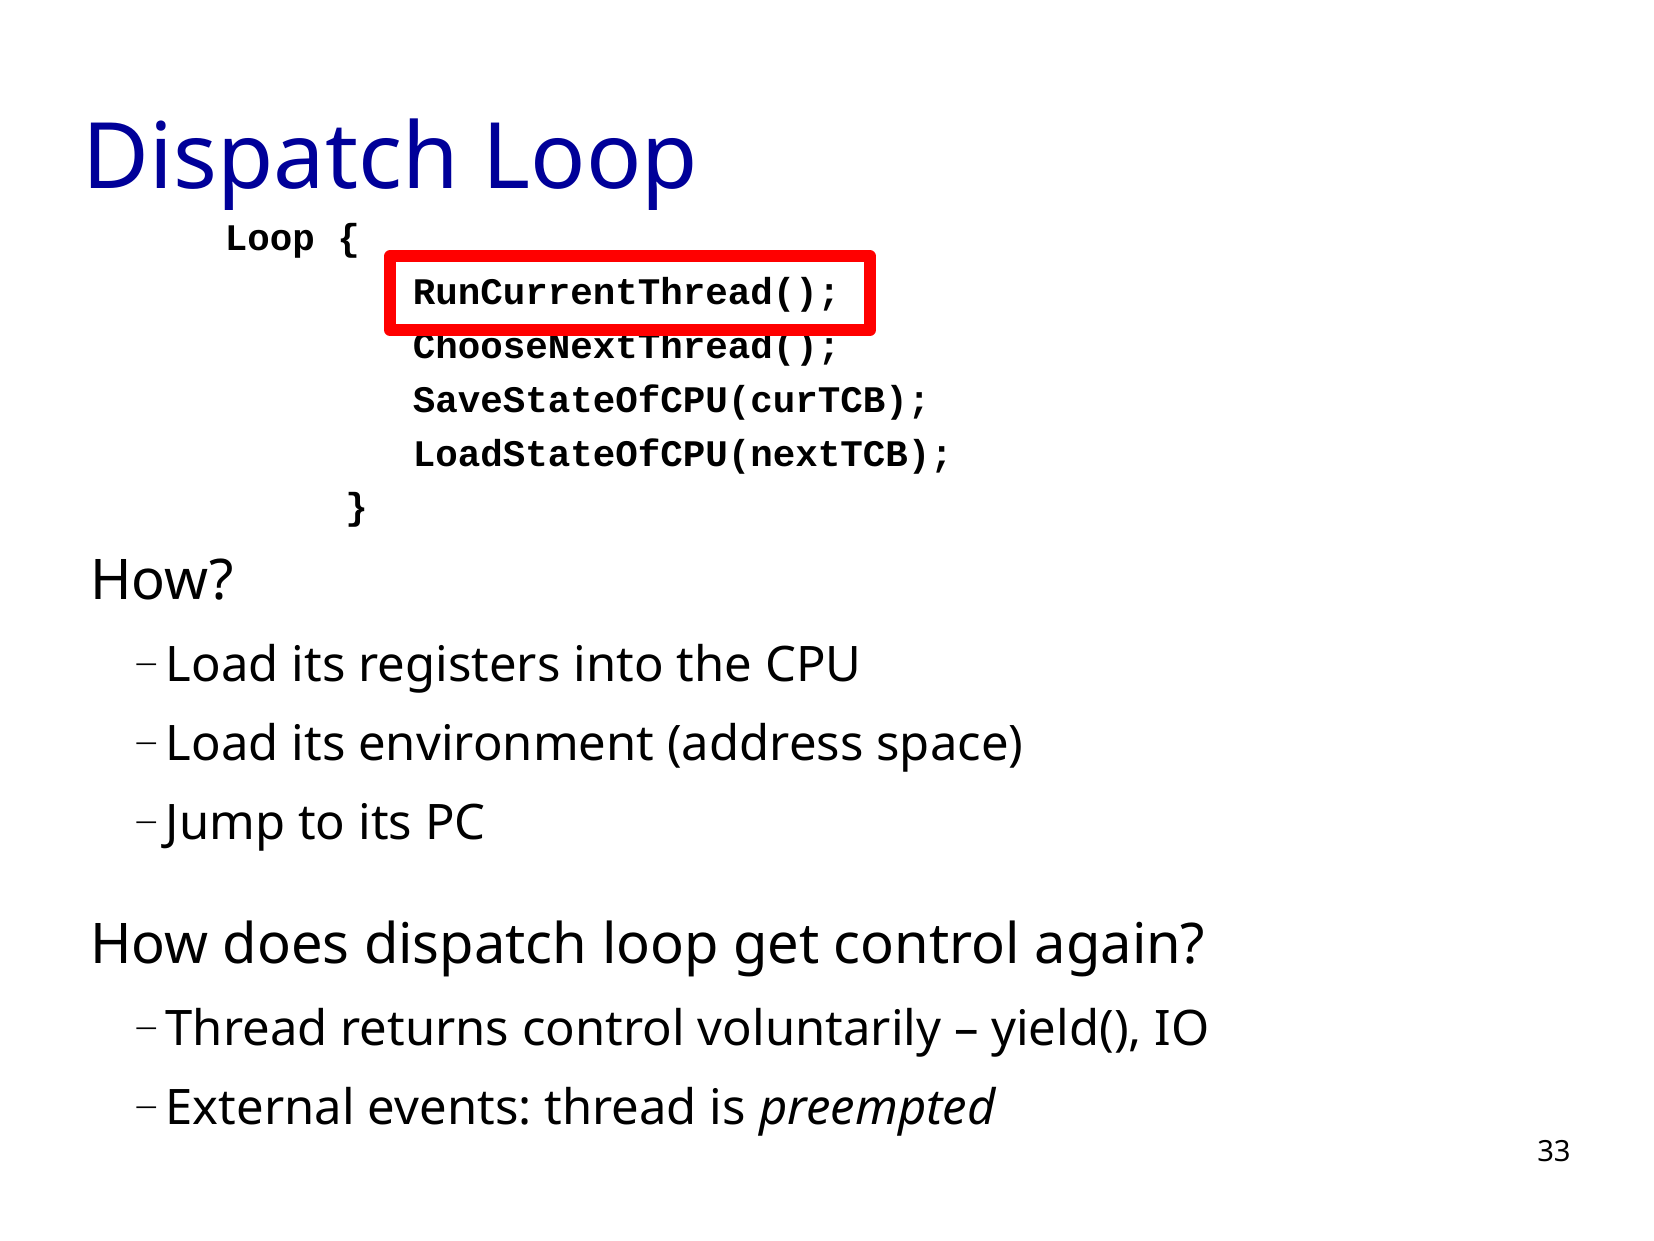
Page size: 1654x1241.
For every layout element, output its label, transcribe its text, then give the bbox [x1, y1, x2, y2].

text_box Loop { RunCurrentThread(); ChooseNextThread(); SaveStateOfCPU(curTCB); LoadStateOfCPU(nextTCB); } [210, 212, 1040, 541]
title Dispatch Loop [82, 49, 1571, 257]
list How? Load its registers into the CPU Load its environment (address space) Jump to its PC How does dispatch loop get control again? Thread returns control voluntarily – yield(), IO External events: thread is preempted [60, 540, 1571, 1141]
